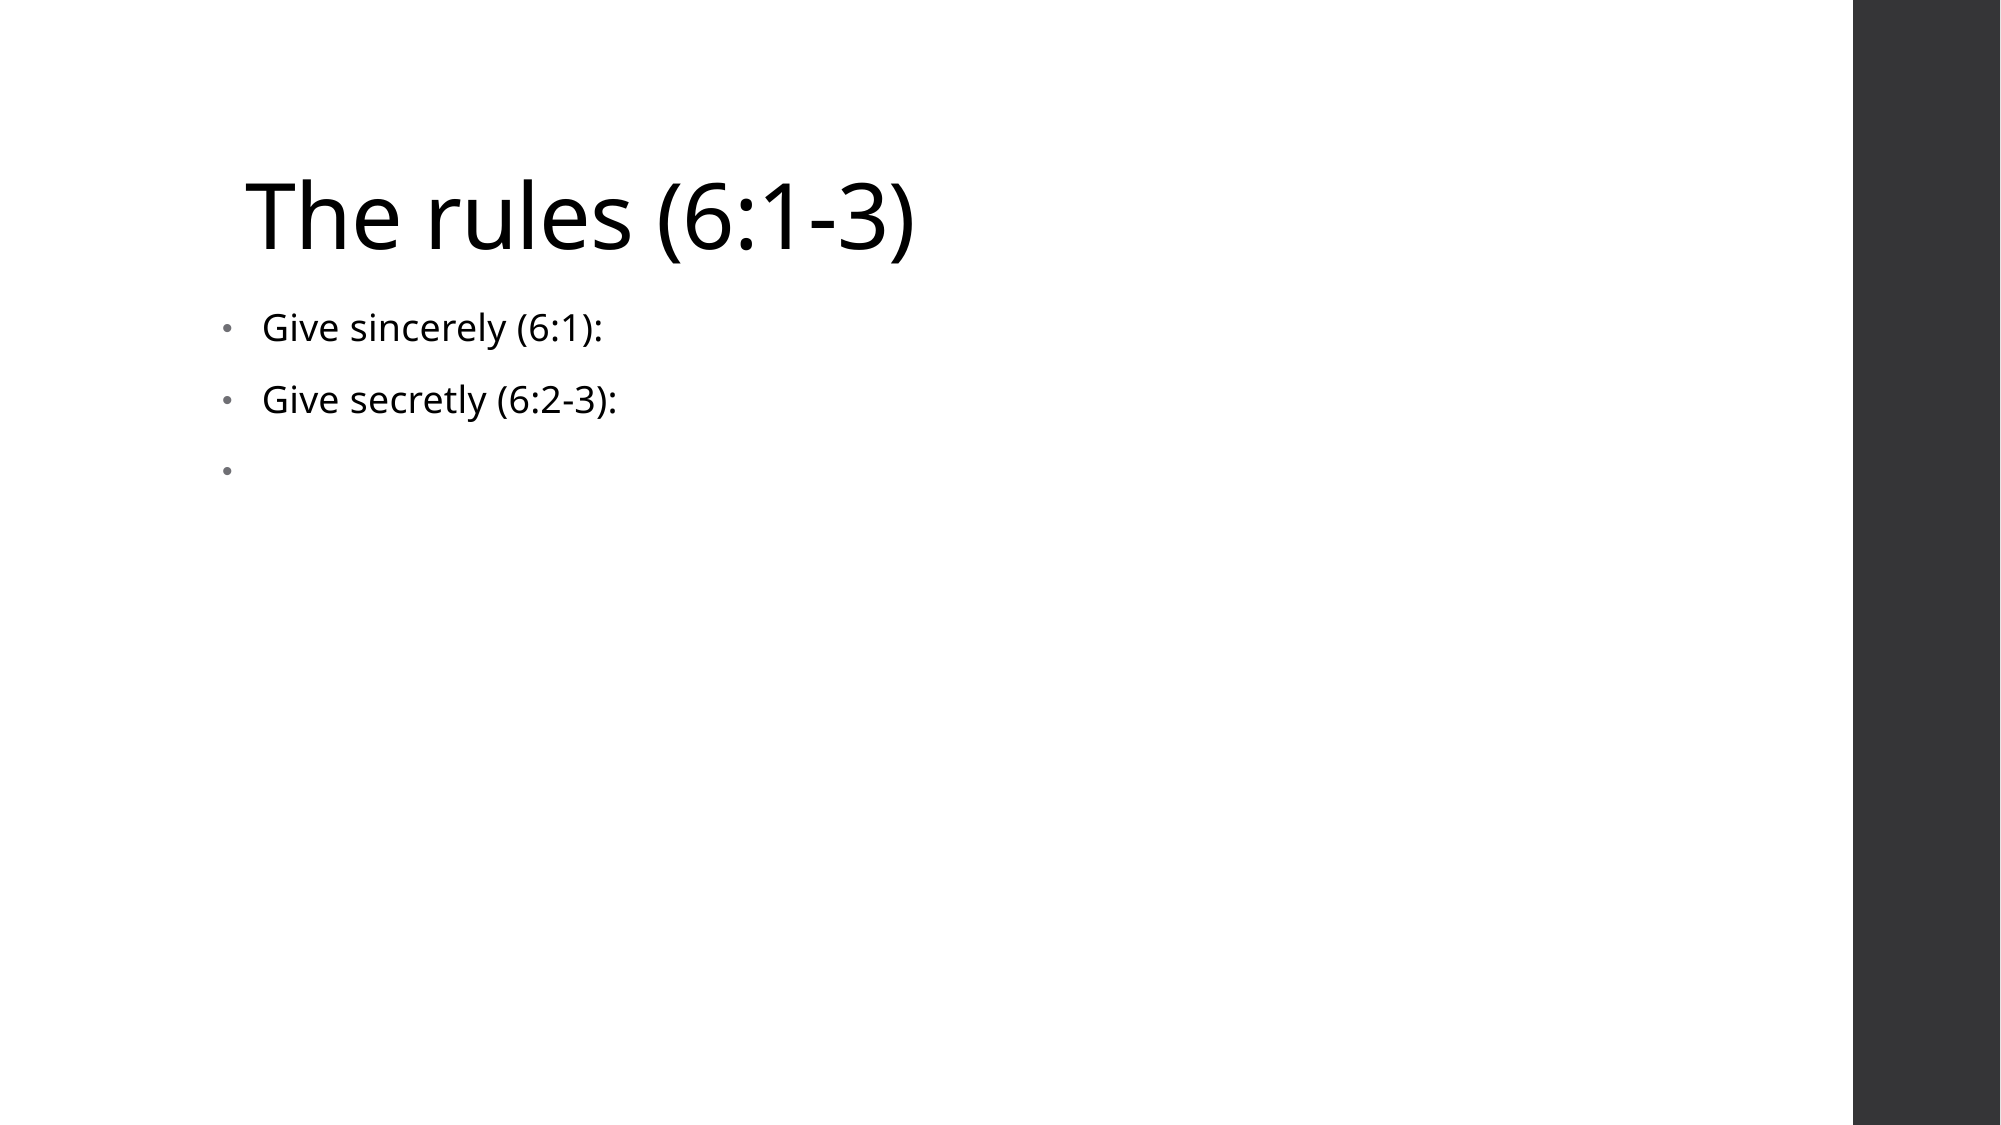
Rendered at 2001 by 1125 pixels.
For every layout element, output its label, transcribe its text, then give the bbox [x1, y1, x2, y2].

title The rules (6:1-3) [206, 60, 1797, 278]
list Give sincerely (6:1): Give secretly (6:2-3): [206, 299, 1617, 1014]
